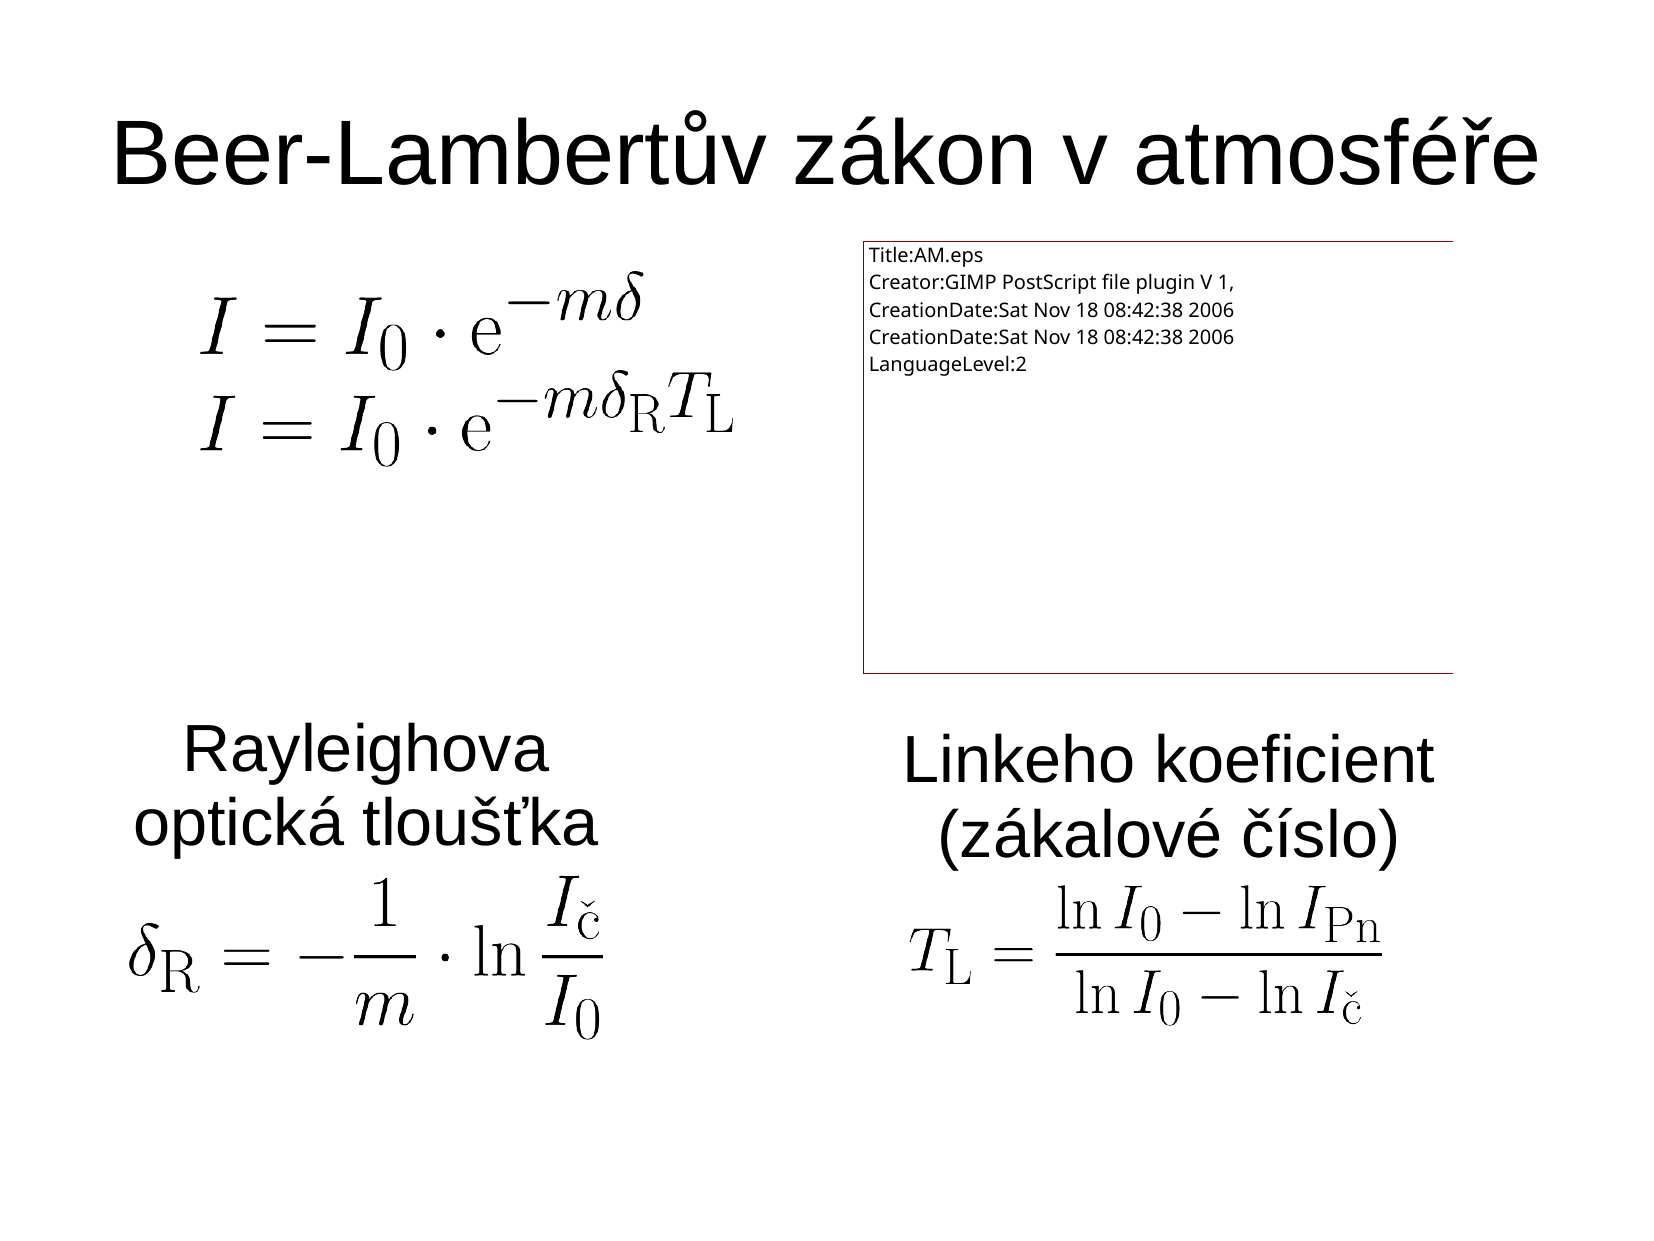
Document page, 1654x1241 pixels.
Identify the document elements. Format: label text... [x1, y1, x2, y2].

title Beer-Lambertův zákon v atmosféře [82, 49, 1571, 257]
picture [862, 239, 1453, 674]
picture [200, 271, 733, 467]
subtitle Rayleighova optická tloušťka [82, 685, 650, 886]
picture [129, 886, 603, 1040]
picture [909, 898, 1382, 1026]
text_box Linkeho koeficient (zákalové číslo) [885, 696, 1453, 898]
